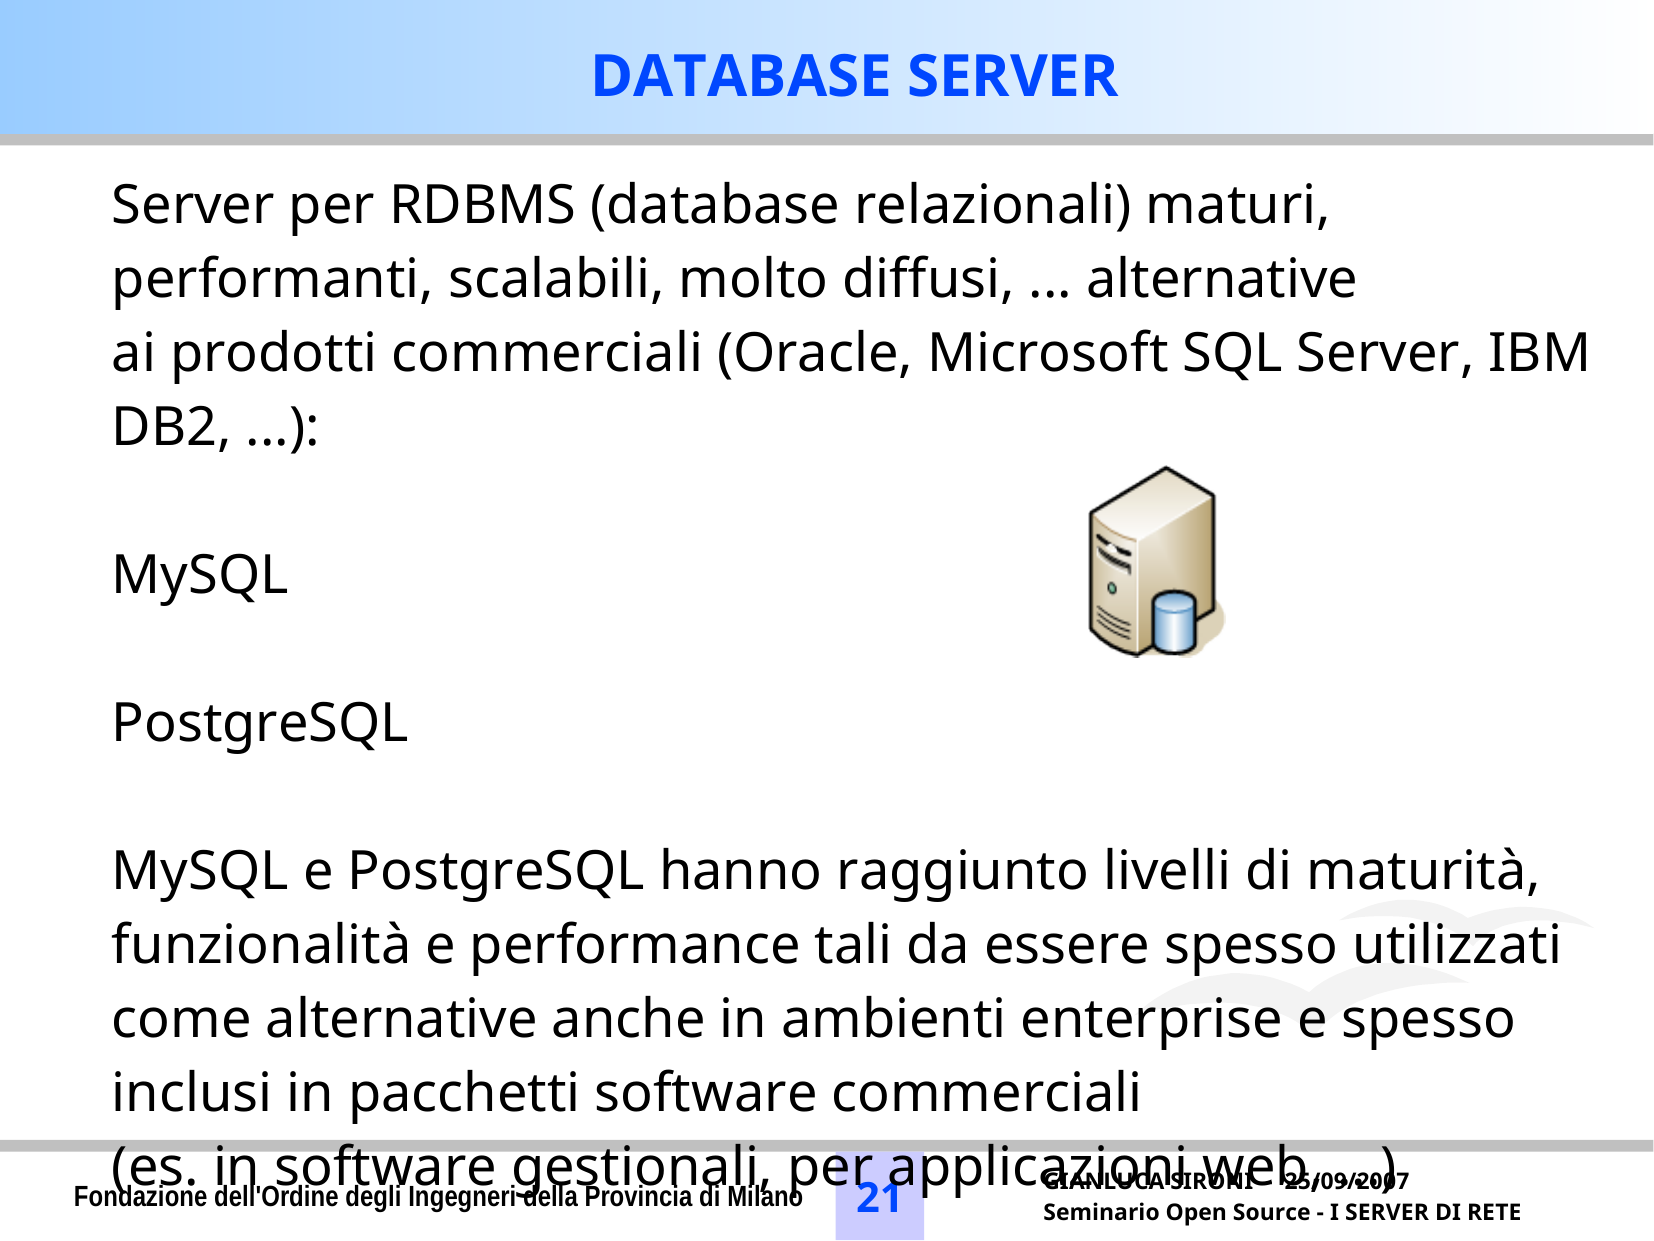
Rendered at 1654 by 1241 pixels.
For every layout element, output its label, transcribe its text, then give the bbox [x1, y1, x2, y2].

picture [1088, 465, 1226, 658]
title DATABASE SERVER [85, 0, 1654, 148]
list Server per RDBMS (database relazionali) maturi, performanti, scalabili, molto diffusi, ... alternative ai prodotti commerciali (Oracle, Microsoft SQL Server, IBM DB2, ...): MySQL PostgreSQL MySQL e PostgreSQL hanno raggiunto livelli di maturità, funzionalità e performance tali da essere spesso utilizzati come alternative anche in ambienti enterprise e spesso inclusi in pacchetti software commerciali (es. in software gestionali, per applicazioni web, ...) [111, 165, 1654, 1153]
